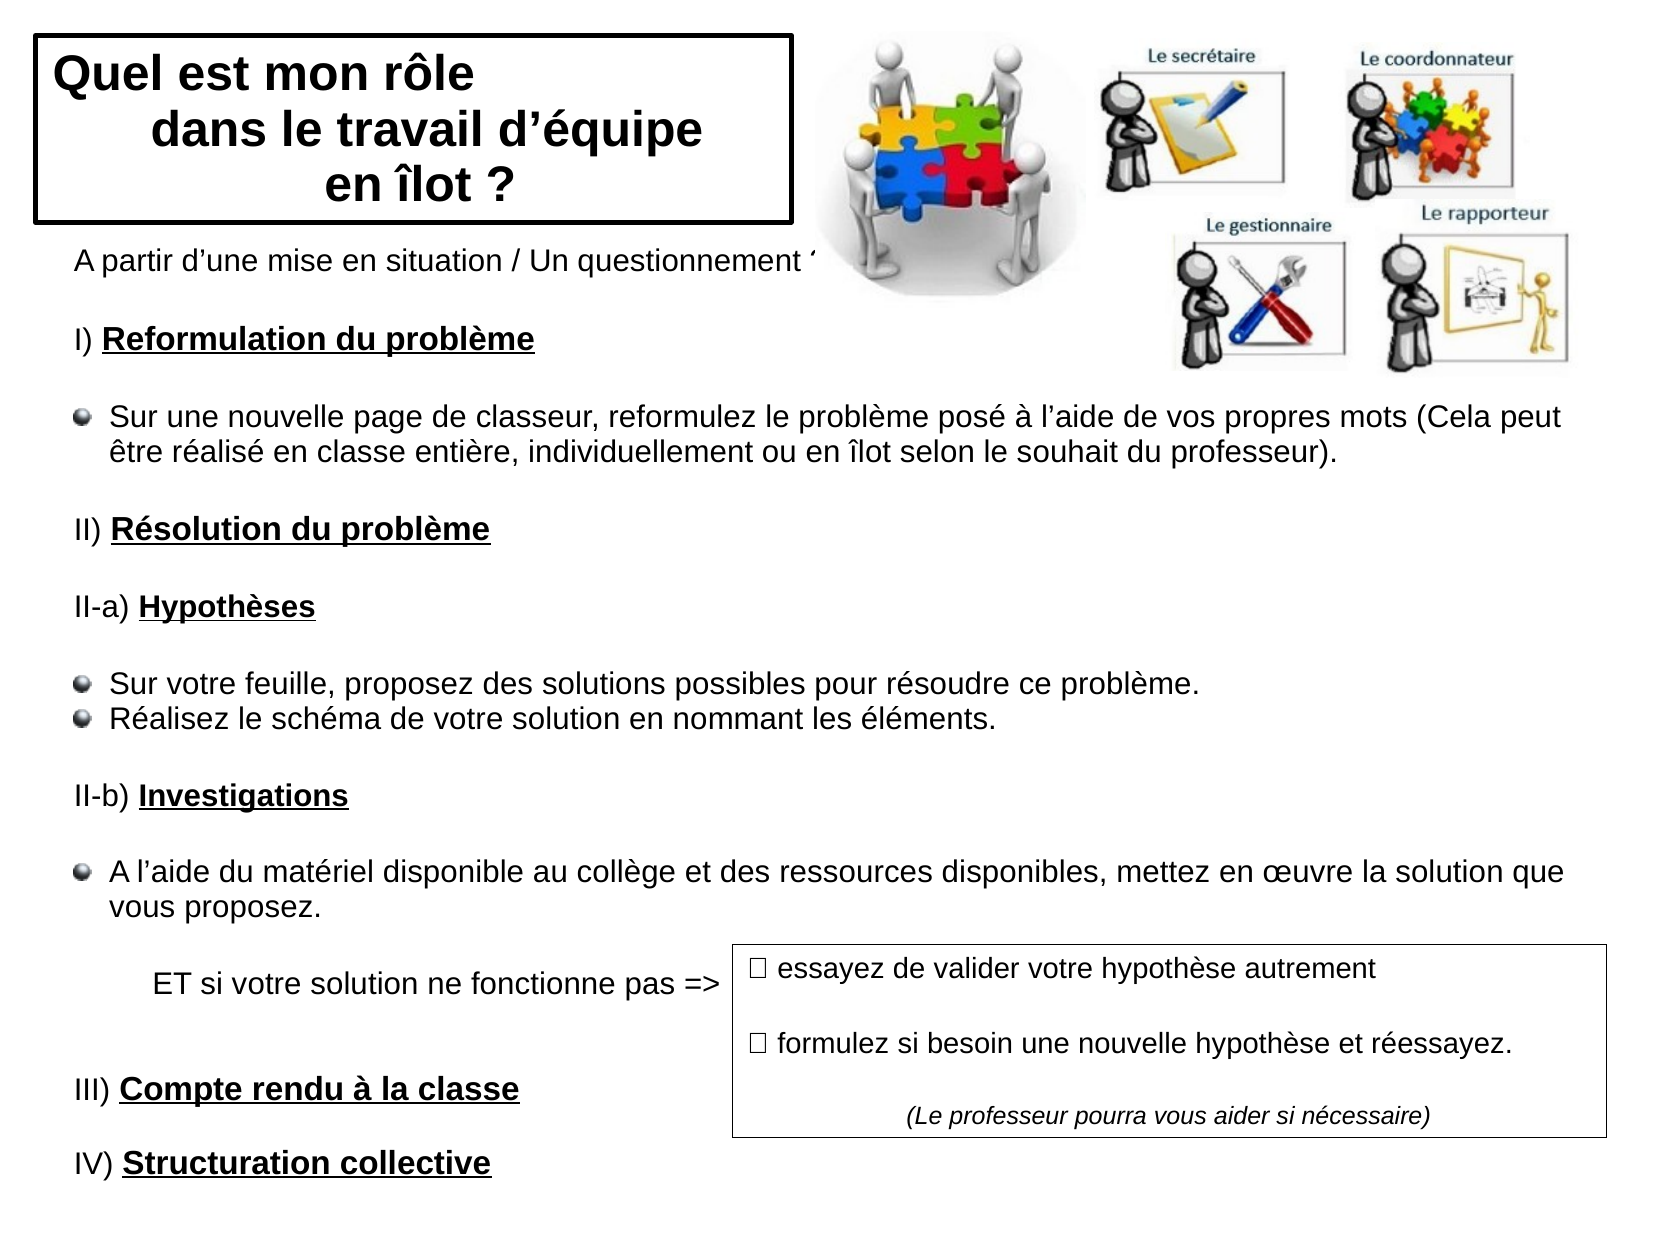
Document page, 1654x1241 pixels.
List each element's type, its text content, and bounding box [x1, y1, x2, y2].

picture [1094, 38, 1293, 201]
text_box Quel est mon rôle dans le travail d’équipe en îlot ? [35, 35, 792, 223]
picture [815, 31, 1086, 308]
text_box A partir d’une mise en situation / Un questionnement ? I) Reformulation du problème Sur une nouvelle page de classeur, reformulez le problème posé à l’aide de vos propres mots (Cela peut être réalisé en classe entière, individuellement ou en îlot selon le souhait du professeur). II) Résolution du problème II-a) Hypothèses Sur votre feuille, proposez des solutions possibles pour résoudre ce problème. Réalisez le schéma de votre solution en nommant les éléments. II-b) Investigations A l’aide du matériel disponible au collège et des ressources disponibles, mettez en œuvre la solution que vous proposez. ET si votre solution ne fonctionne pas => III) Compte rendu à la classe IV) Structuration collective [59, 236, 1595, 1189]
picture [1165, 212, 1359, 371]
picture [1328, 42, 1594, 378]
text_box  essayez de valider votre hypothèse autrement  formulez si besoin une nouvelle hypothèse et réessayez. (Le professeur pourra vous aider si nécessaire) [732, 944, 1607, 1138]
